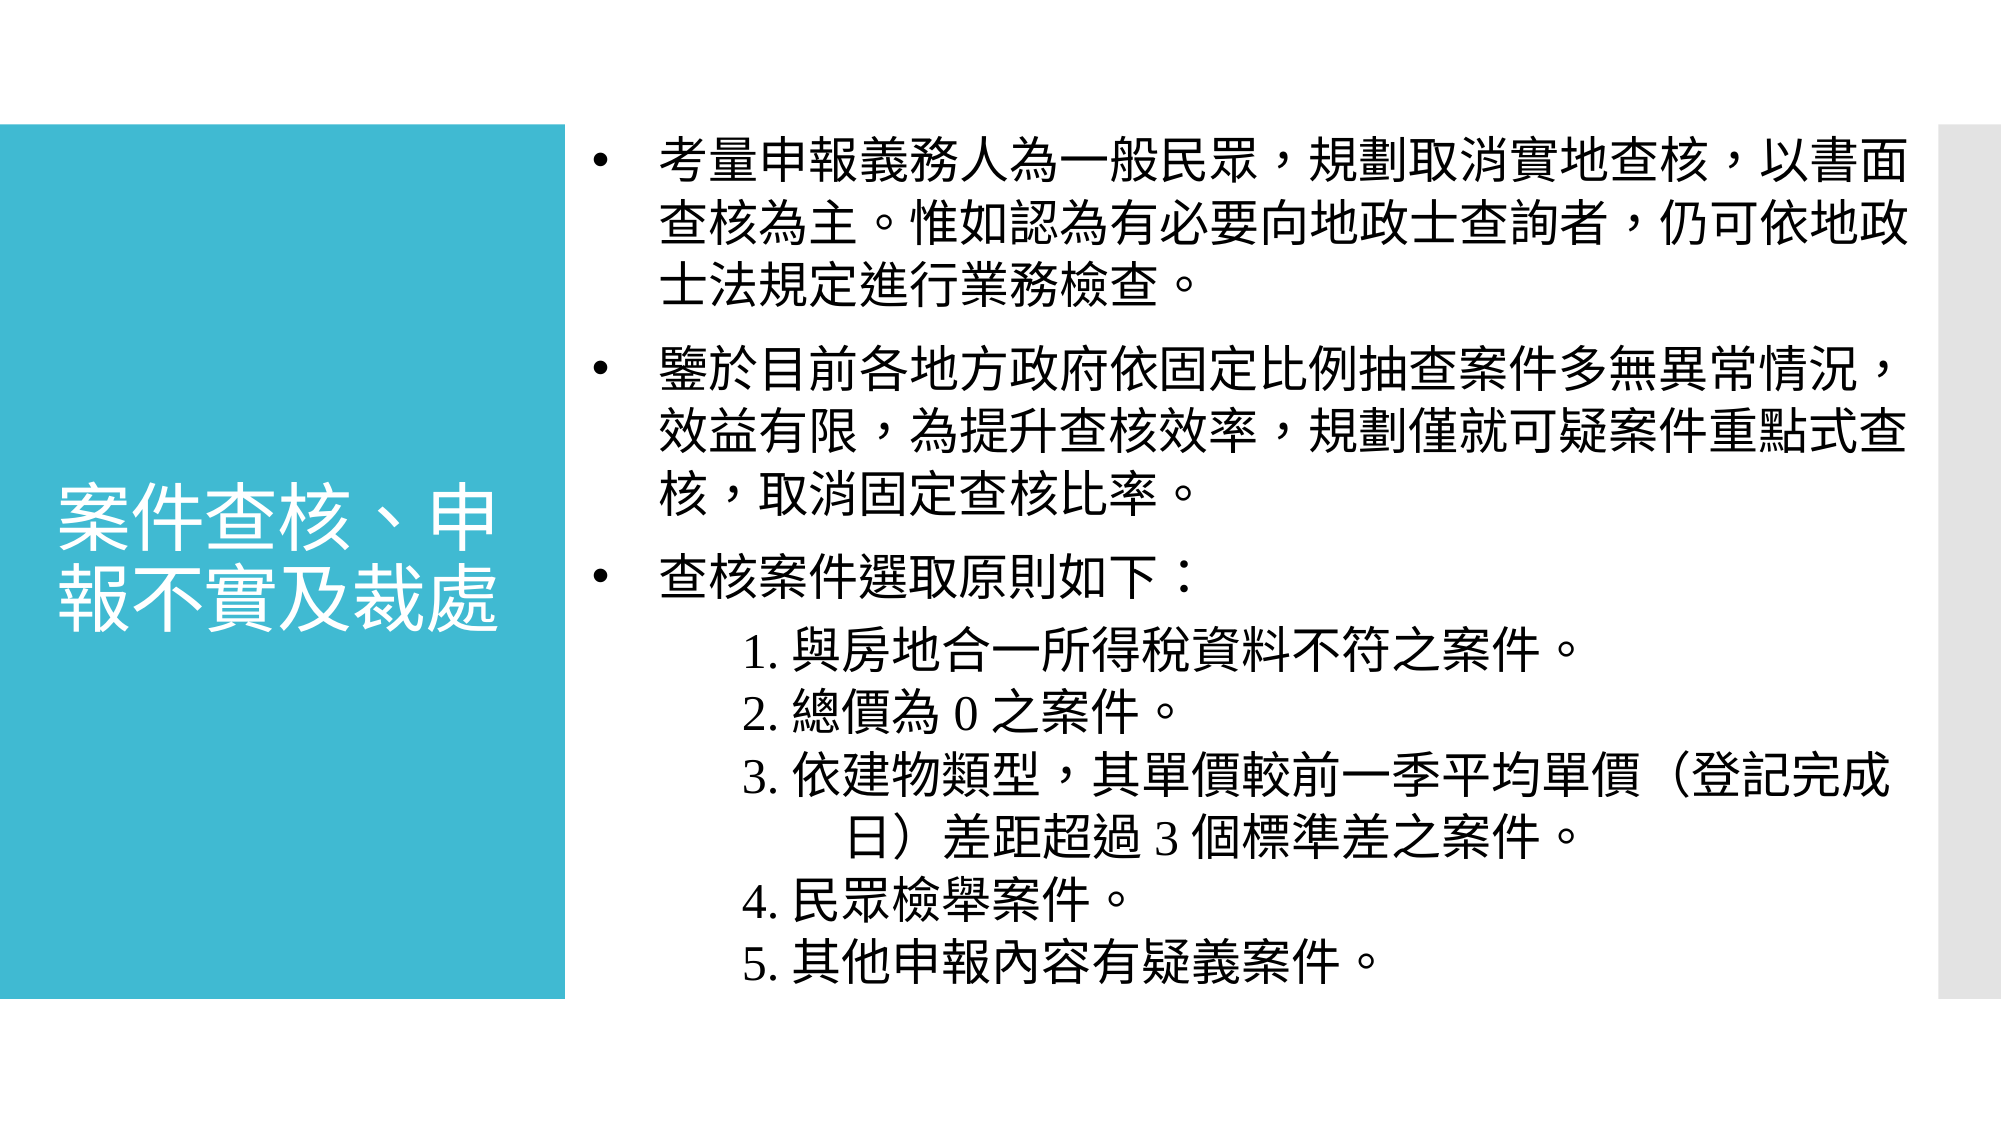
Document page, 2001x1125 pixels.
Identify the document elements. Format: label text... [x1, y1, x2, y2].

title 案件查核、申報不實及裁處 [41, 184, 525, 940]
text_box 考量申報義務人為一般民眾，規劃取消實地查核，以書面查核為主。惟如認為有必要向地政士查詢者，仍可依地政士法規定進行業務檢查。 鑒於目前各地方政府依固定比例抽查案件多無異常情況，效益有限，為提升查核效率，規劃僅就可疑案件重點式查核，取消固定查核比率。 查核案件選取原則如下： 1.與房地合一所得稅資料不符之案件。 2.總價為0之案件。 3.依建物類型，其單價較前一季平均單價（登記完成日）差距超過3個標準差之案件。 4.民眾檢舉案件。 5.其他申報內容有疑義案件。 [577, 118, 1931, 999]
